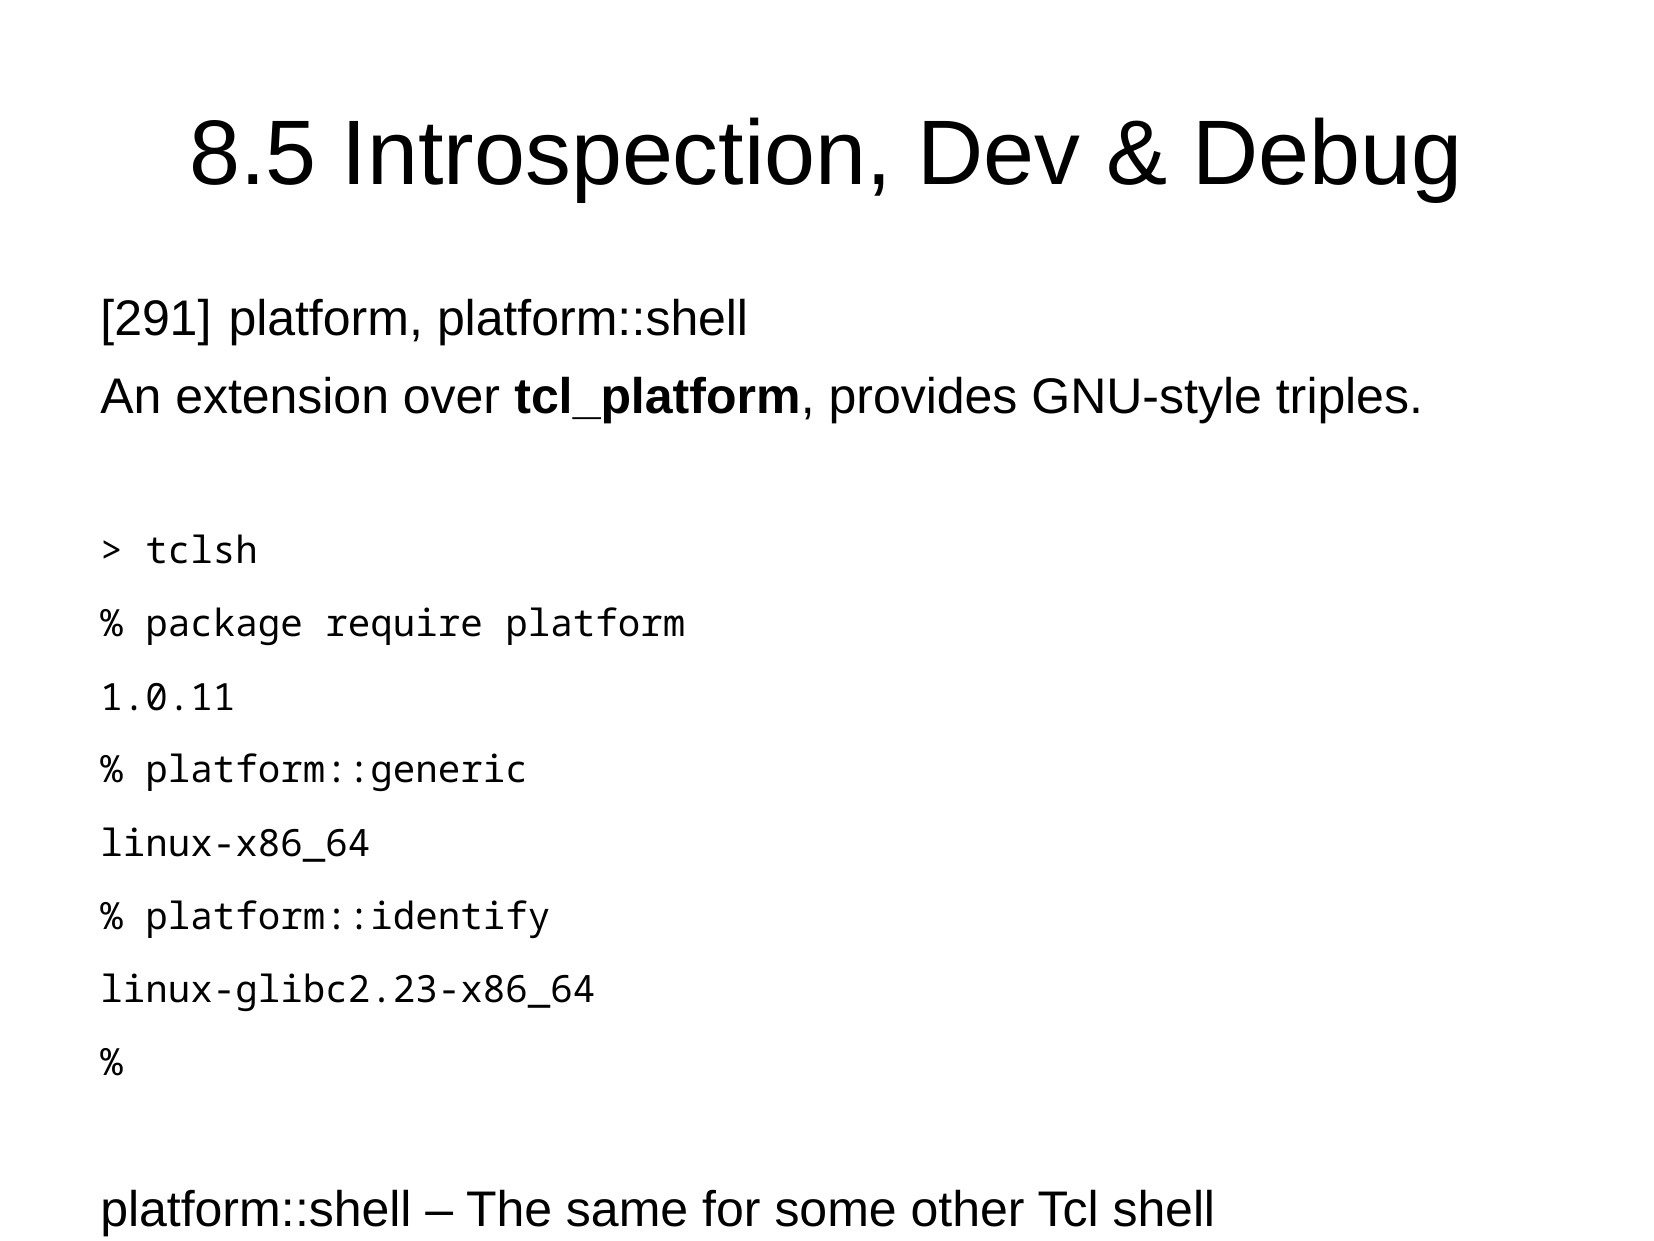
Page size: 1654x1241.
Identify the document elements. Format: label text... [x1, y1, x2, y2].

list [291] platform, platform::shell An extension over tcl_platform, provides GNU-style triples. > tclsh % package require platform 1.0.11 % platform::generic linux-x86_64 % platform::identify linux-glibc2.23-x86_64 % platform::shell – The same for some other Tcl shell [82, 290, 1571, 1202]
title 8.5 Introspection, Dev & Debug [82, 56, 1571, 250]
